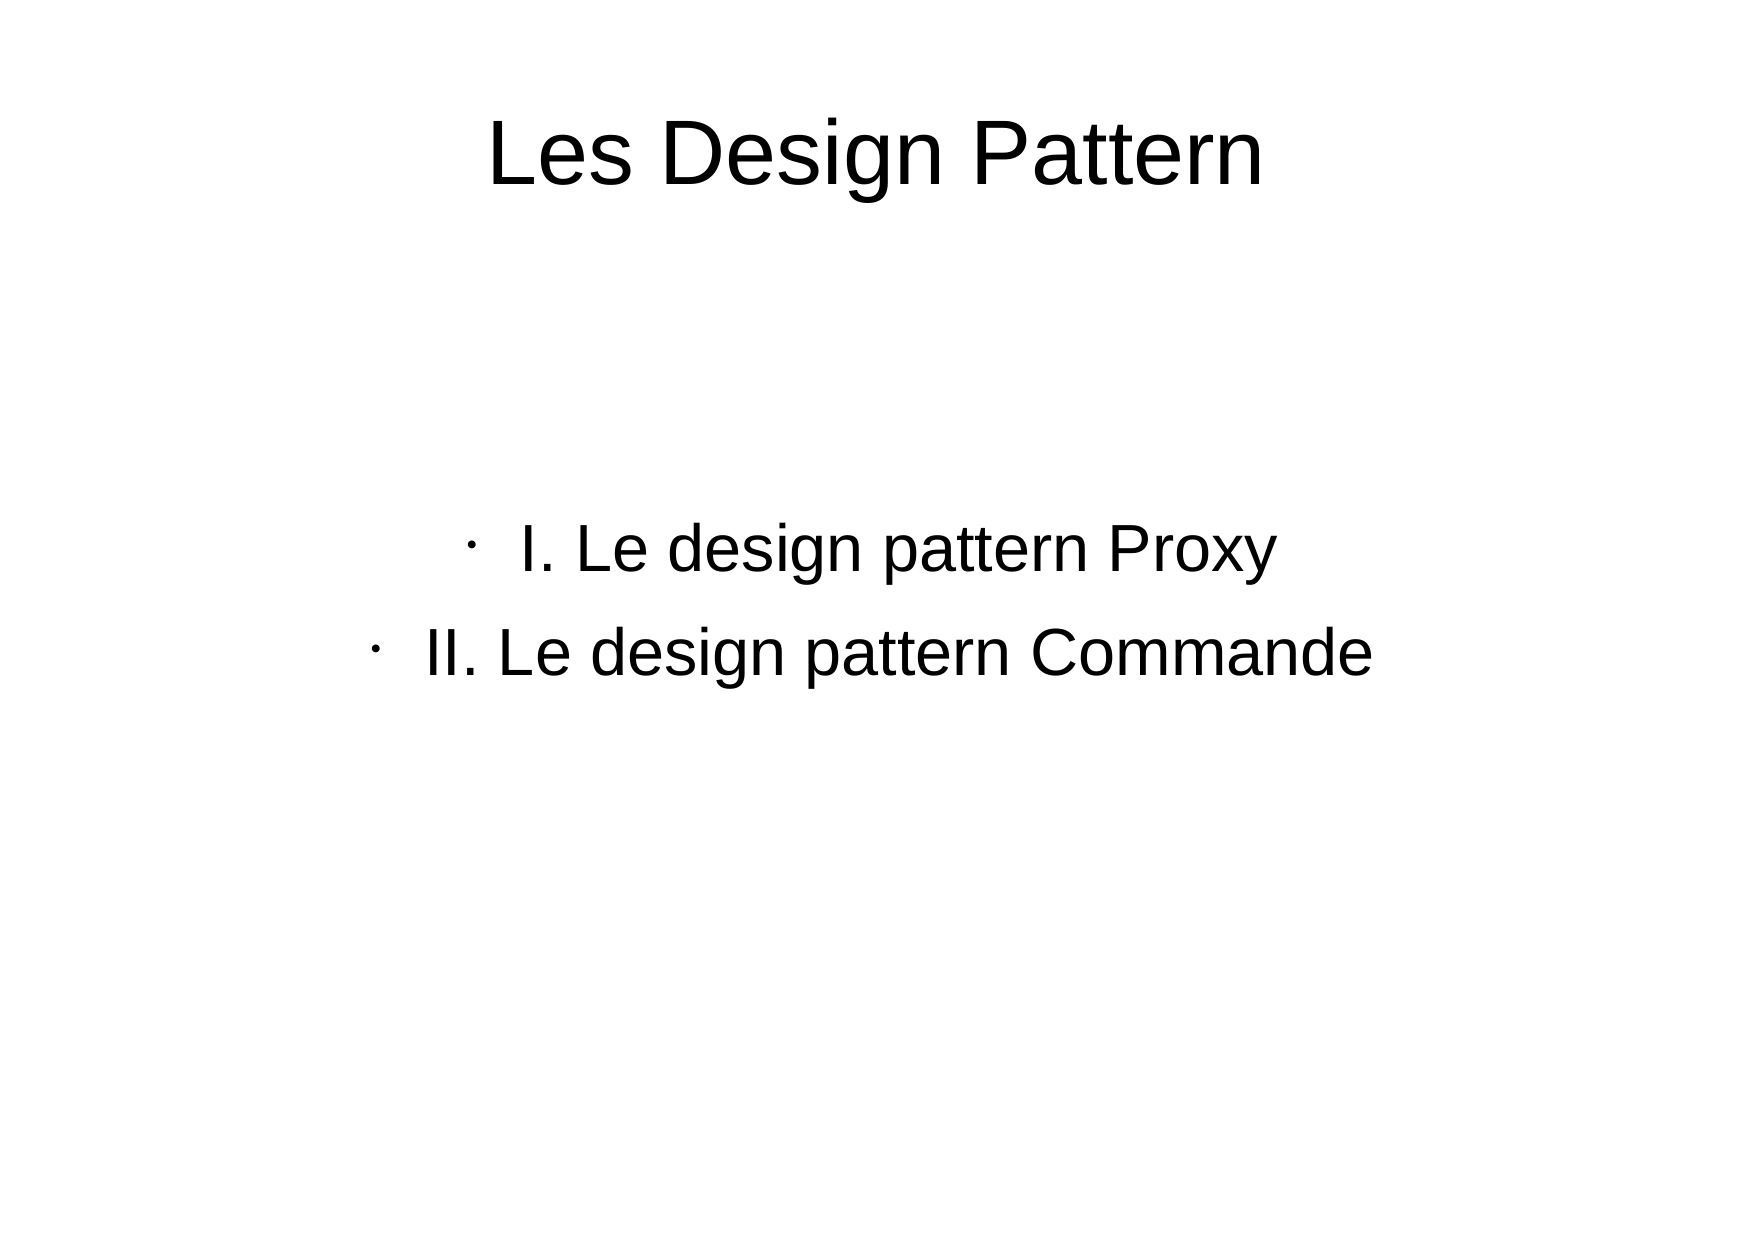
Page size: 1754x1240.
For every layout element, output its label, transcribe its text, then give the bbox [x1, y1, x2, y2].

list I. Le design pattern Proxy II. Le design pattern Commande [75, 510, 1654, 1240]
title Les Design Pattern [87, 49, 1667, 257]
